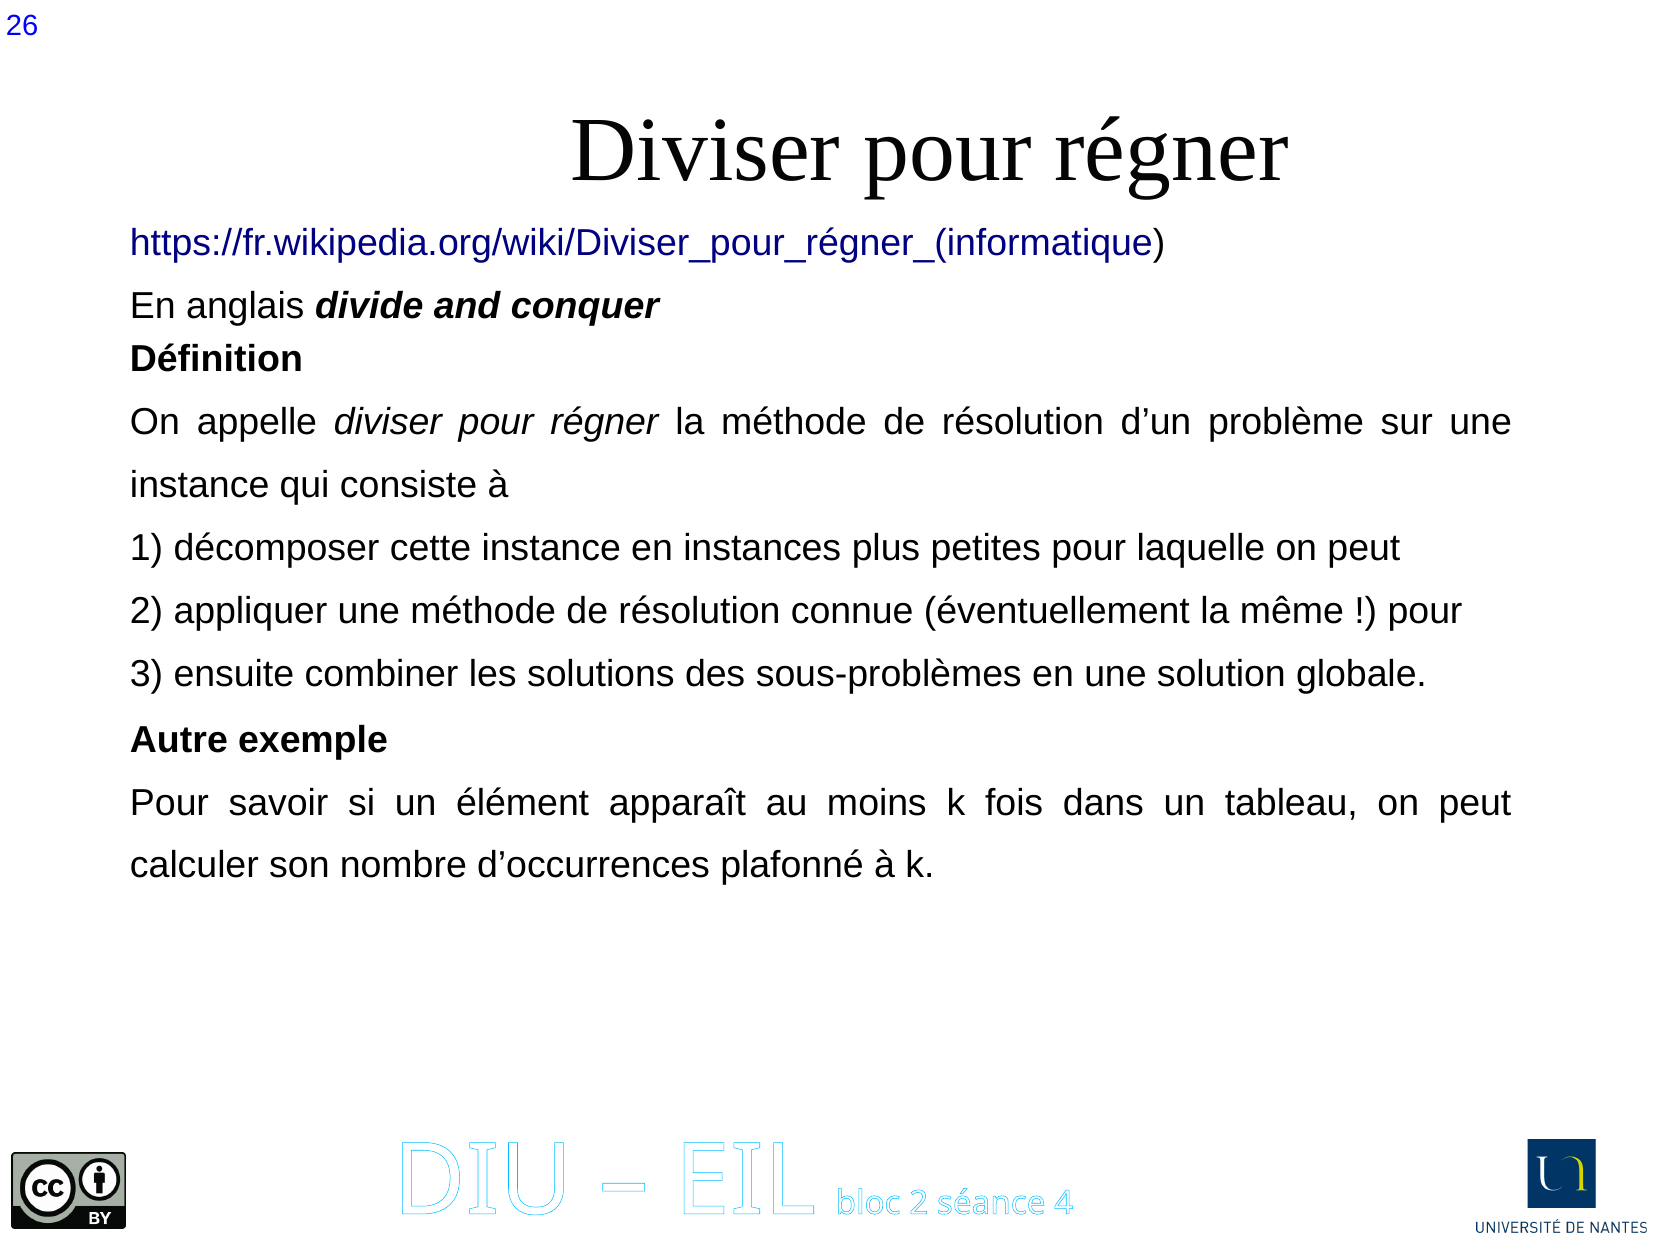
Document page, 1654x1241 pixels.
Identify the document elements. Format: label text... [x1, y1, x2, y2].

picture [508, 1142, 564, 1216]
picture [954, 1188, 971, 1215]
picture [402, 1142, 460, 1215]
picture [838, 1188, 855, 1215]
picture [1028, 1195, 1045, 1215]
picture [1476, 1139, 1647, 1233]
text_box Autre exemple Pour savoir si un élément apparaît au moins k fois dans un tableau, on peut calculer son nombre d’occurrences plafonné à k. [129, 697, 1512, 1010]
picture [1012, 1195, 1026, 1215]
picture [992, 1195, 1009, 1215]
text_box https://fr.wikipedia.org/wiki/Diviser_pour_régner_(informatique) En anglais divide and conquer [129, 200, 1406, 316]
picture [602, 1182, 645, 1192]
picture [972, 1195, 988, 1215]
text_box Définition On appelle diviser pour régner la méthode de résolution d’un problème sur une instance qui consiste à 1) décomposer cette instance en instances plus petites pour laquelle on peut 2) appliquer une méthode de résolution connue (éventuellement la même !) pour 3) ensuite combiner les solutions des sous-problèmes en une solution globale. [129, 316, 1512, 695]
picture [1054, 1189, 1073, 1215]
picture [683, 1142, 725, 1215]
picture [910, 1189, 927, 1215]
picture [866, 1195, 884, 1215]
picture [733, 1142, 761, 1215]
picture [11, 1152, 126, 1229]
picture [773, 1142, 815, 1215]
picture [858, 1188, 863, 1215]
picture [886, 1195, 900, 1215]
title Diviser pour régner [265, 47, 1595, 252]
picture [938, 1195, 952, 1215]
picture [469, 1142, 496, 1215]
